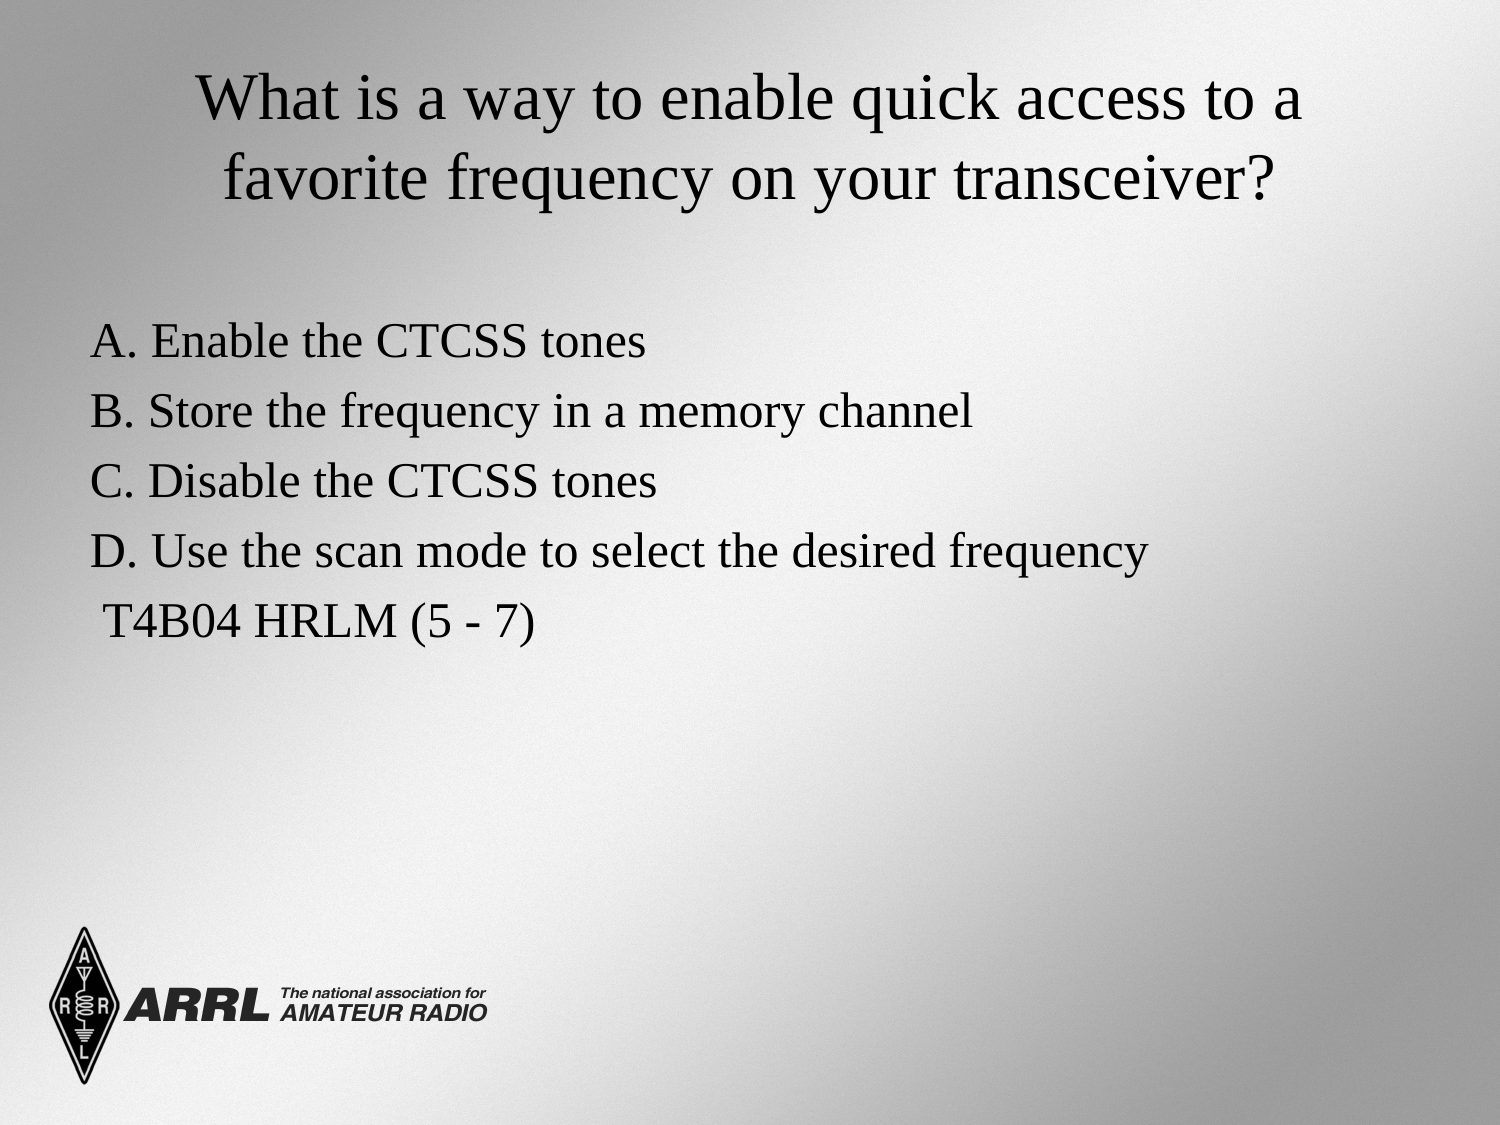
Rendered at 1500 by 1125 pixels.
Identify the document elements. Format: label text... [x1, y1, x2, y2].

list A. Enable the CTCSS tones B. Store the frequency in a memory channel C. Disable the CTCSS tones D. Use the scan mode to select the desired frequency T4B04 HRLM (5 - 7) [75, 299, 1425, 1005]
picture [0, 0, 1500, 1125]
title What is a way to enable quick access to a favorite frequency on your transceiver? [75, 45, 1425, 233]
